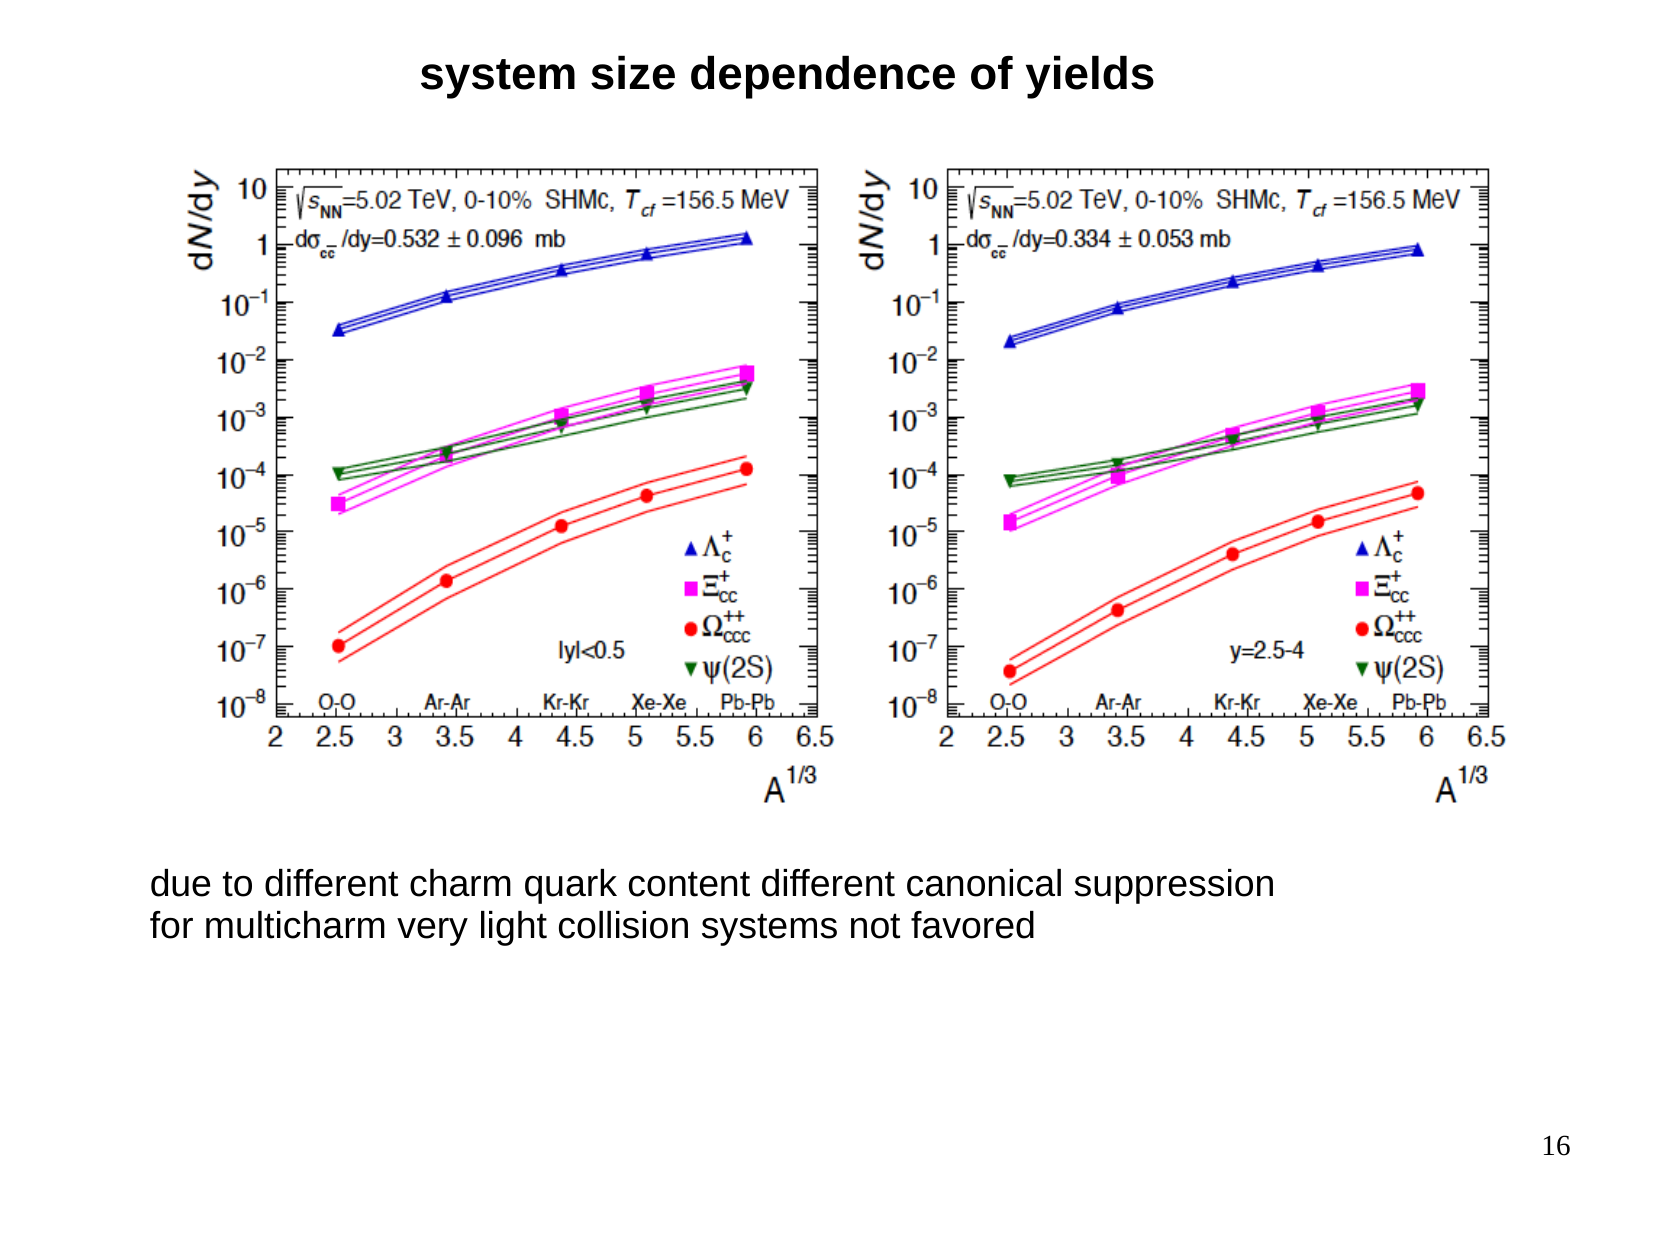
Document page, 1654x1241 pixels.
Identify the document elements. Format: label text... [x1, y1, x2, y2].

text_box due to different charm quark content different canonical suppression for multicharm very light collision systems not favored [135, 855, 1606, 954]
picture [92, 100, 1527, 814]
text_box system size dependence of yields [120, 40, 1456, 107]
